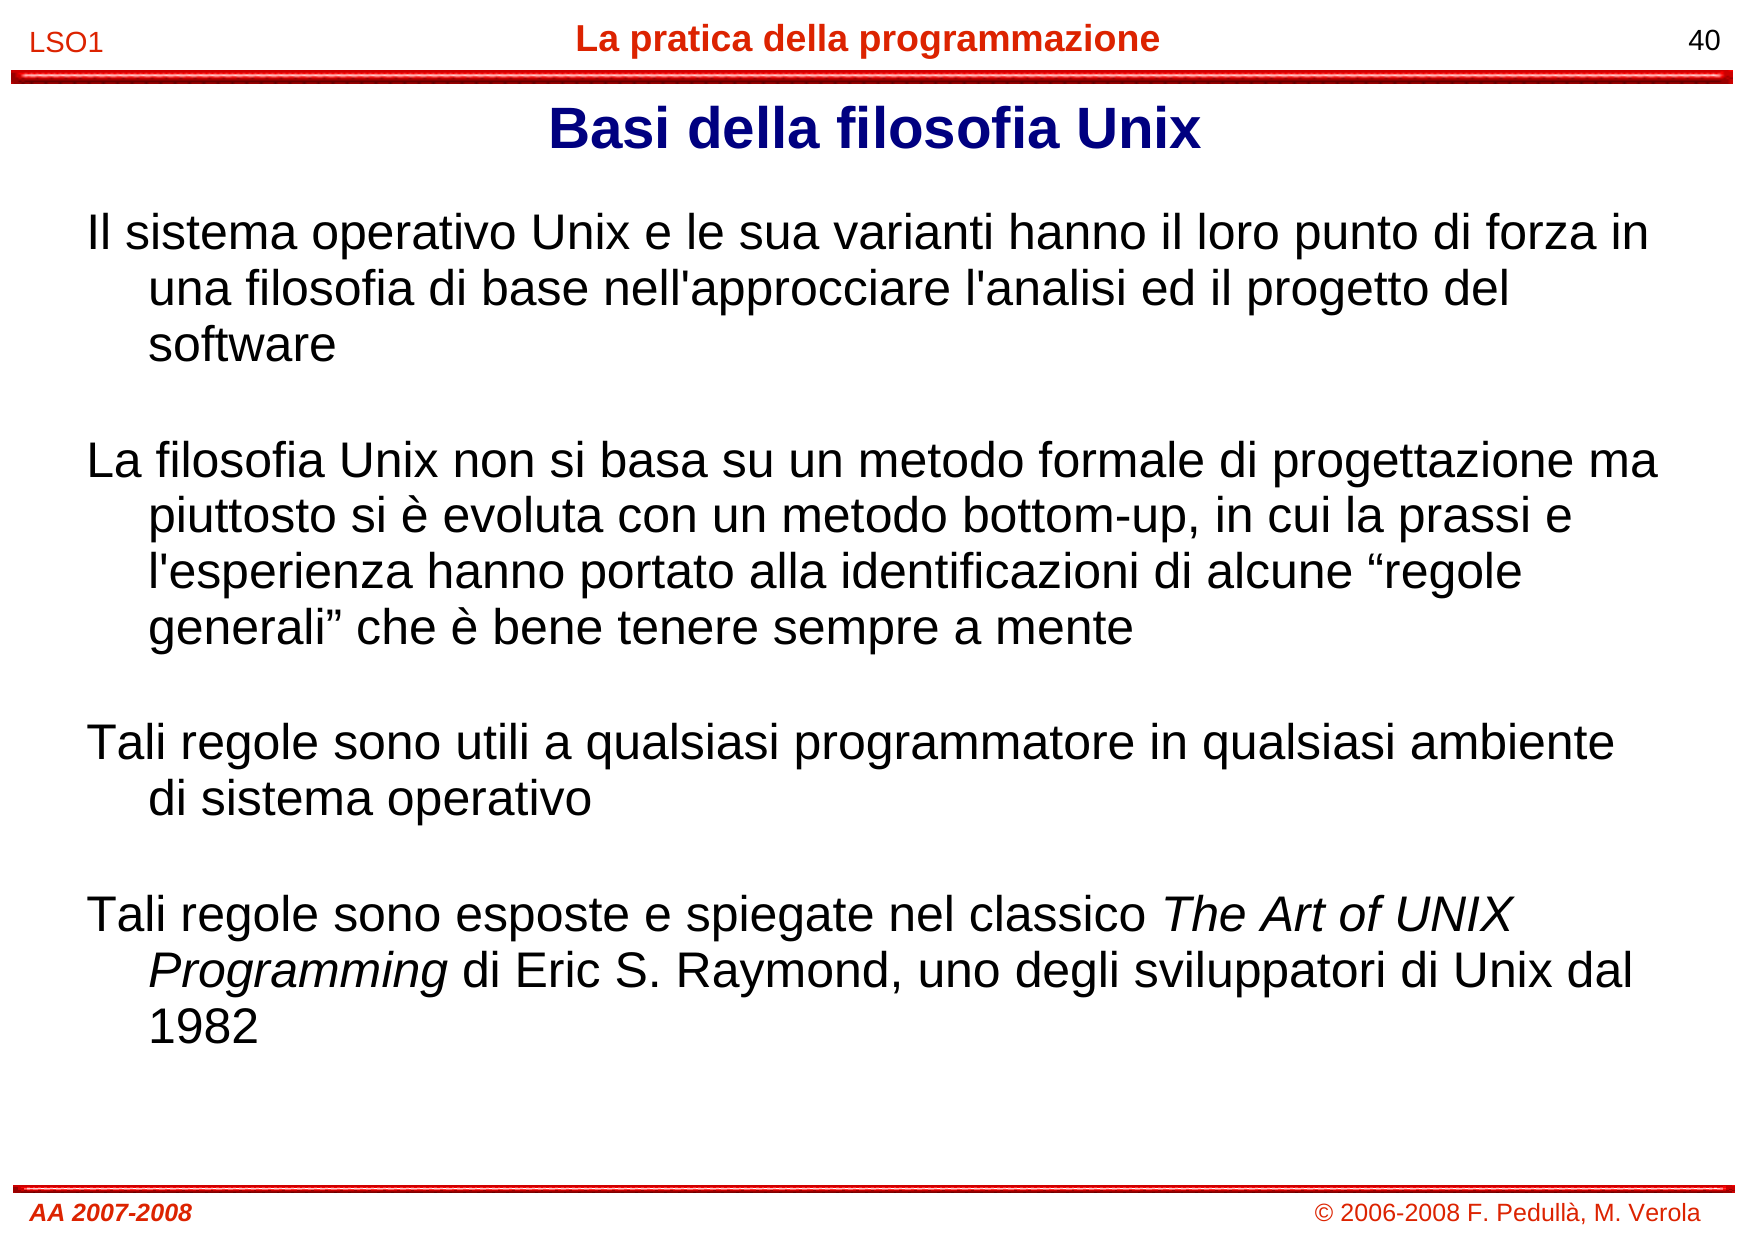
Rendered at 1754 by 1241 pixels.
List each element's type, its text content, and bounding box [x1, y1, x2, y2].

picture [11, 70, 1733, 84]
picture [13, 1185, 1735, 1193]
text_box Basi della filosofia Unix [404, 92, 1348, 181]
list Il sistema operativo Unix e le sua varianti hanno il loro punto di forza in una filosofia di base nell'approcciare l'analisi ed il progetto del software La filosofia Unix non si basa su un metodo formale di progettazione ma piuttosto si è evoluta con un metodo bottom-up, in cui la prassi e l'esperienza hanno portato alla identificazioni di alcune “regole generali” che è bene tenere sempre a mente Tali regole sono utili a qualsiasi programmatore in qualsiasi ambiente di sistema operativo Tali regole sono esposte e spiegate nel classico The Art of UNIX Programming di Eric S. Raymond, uno degli sviluppatori di Unix dal 1982 [77, 204, 1669, 1054]
